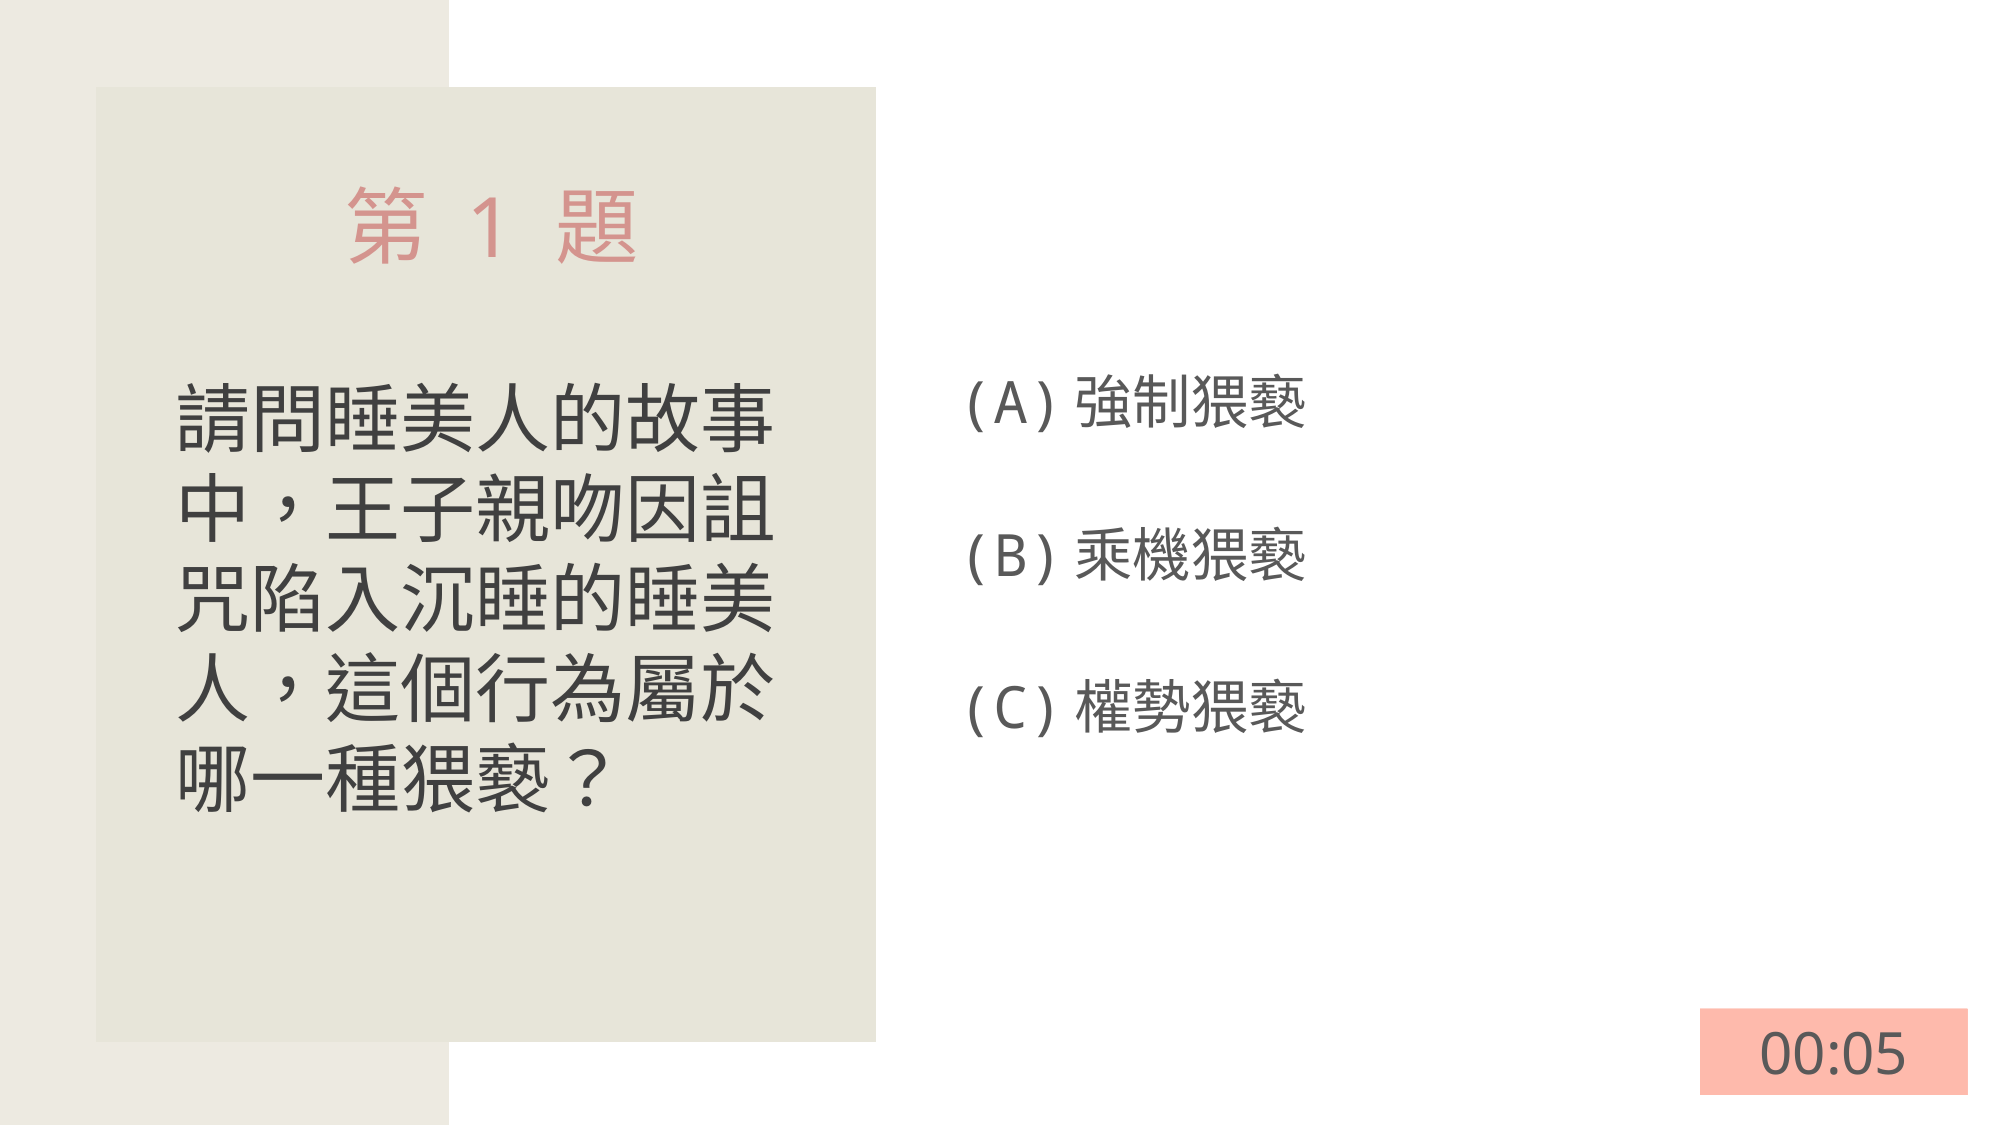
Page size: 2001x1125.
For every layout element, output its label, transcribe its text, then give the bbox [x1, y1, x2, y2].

text_box 請問睡美人的故事中，王子親吻因詛咒陷入沉睡的睡美人，這個行為屬於哪一種猥褻？ [160, 361, 804, 831]
text_box 權勢猥褻 [1059, 662, 1527, 749]
text_box 第 1 題 [285, 165, 698, 282]
text_box 強制猥褻 [1059, 357, 1527, 444]
text_box (A) [943, 357, 1059, 444]
text_box 00:05 [1700, 1008, 1968, 1095]
text_box (B) [943, 510, 1059, 597]
text_box (C) [943, 662, 1059, 749]
text_box 乘機猥褻 [1059, 510, 1527, 597]
